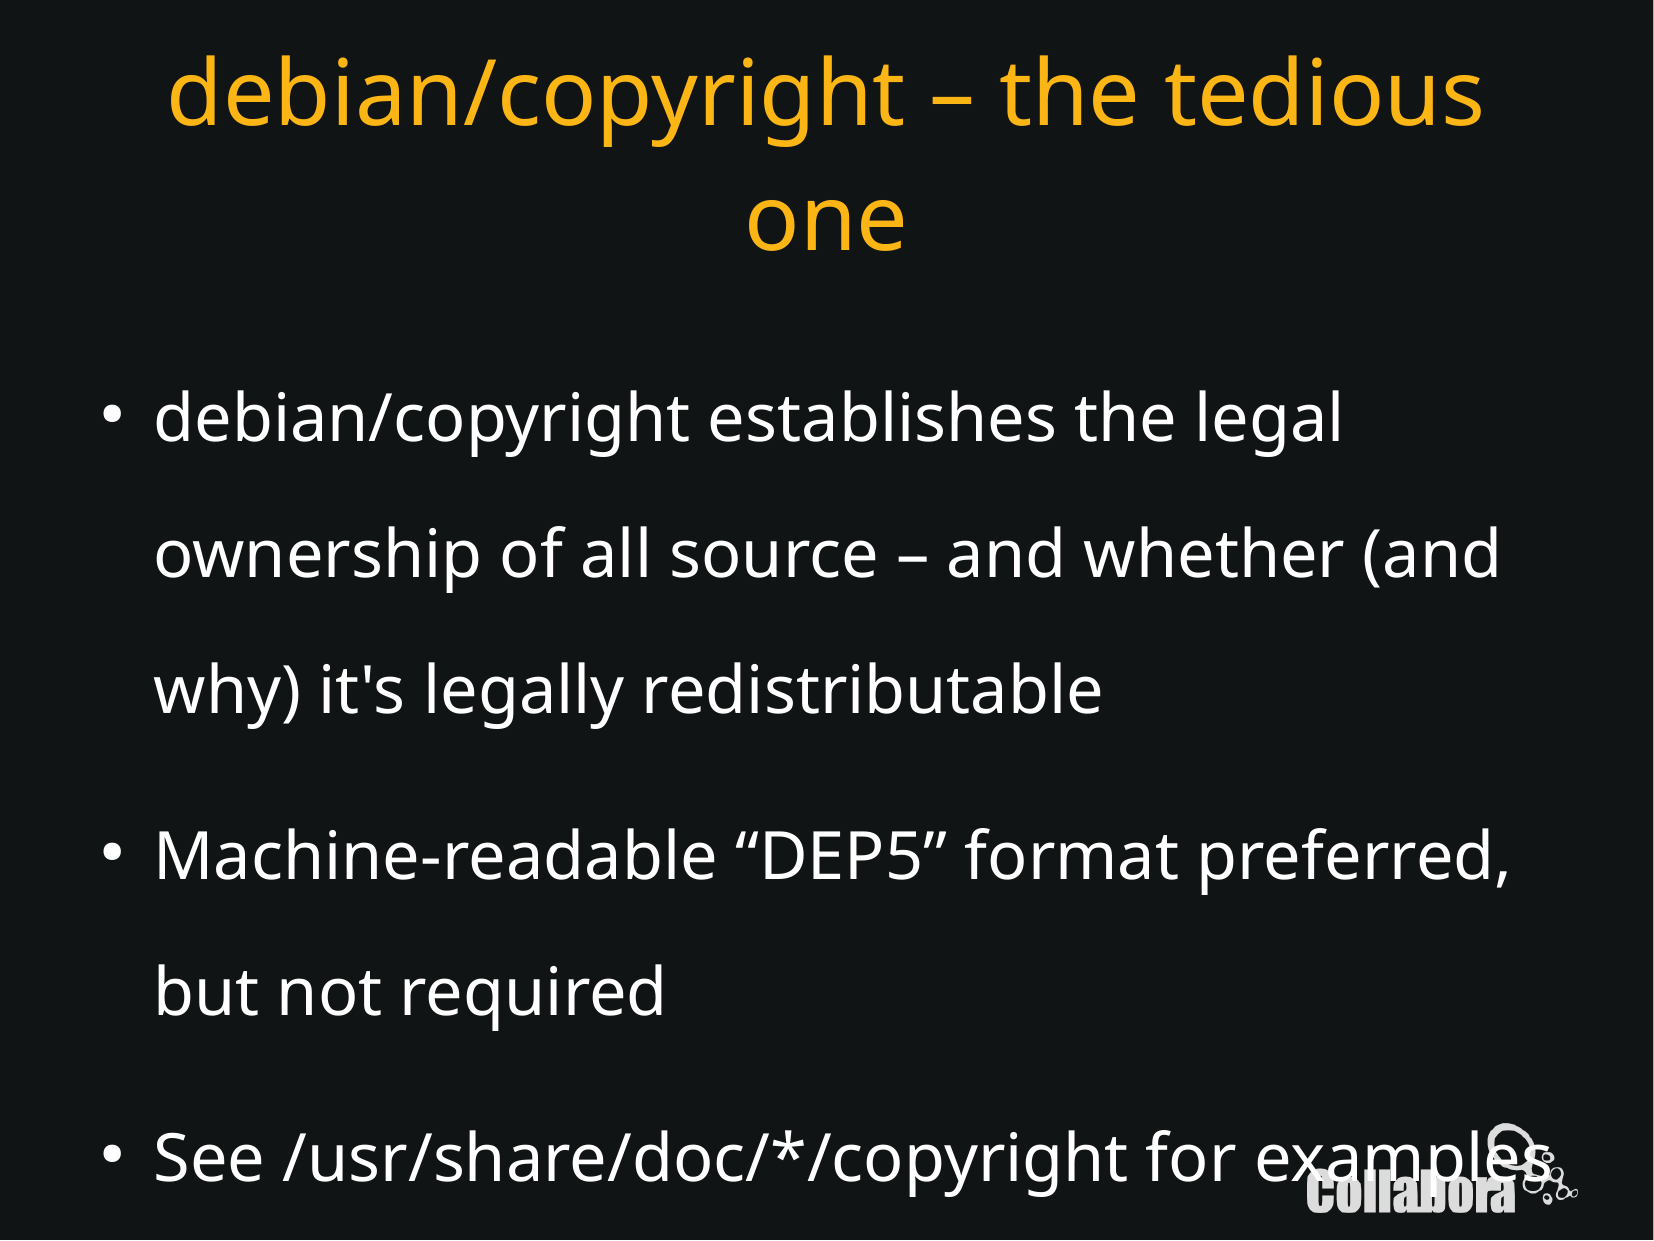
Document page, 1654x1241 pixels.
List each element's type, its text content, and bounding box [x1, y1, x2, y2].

picture [1307, 1123, 1578, 1213]
title debian/copyright – the tedious one [82, 49, 1571, 257]
list debian/copyright establishes the legal ownership of all source – and whether (and why) it's legally redistributable Machine-readable “DEP5” format preferred, but not required See /usr/share/doc/*/copyright for examples [82, 324, 1571, 1109]
